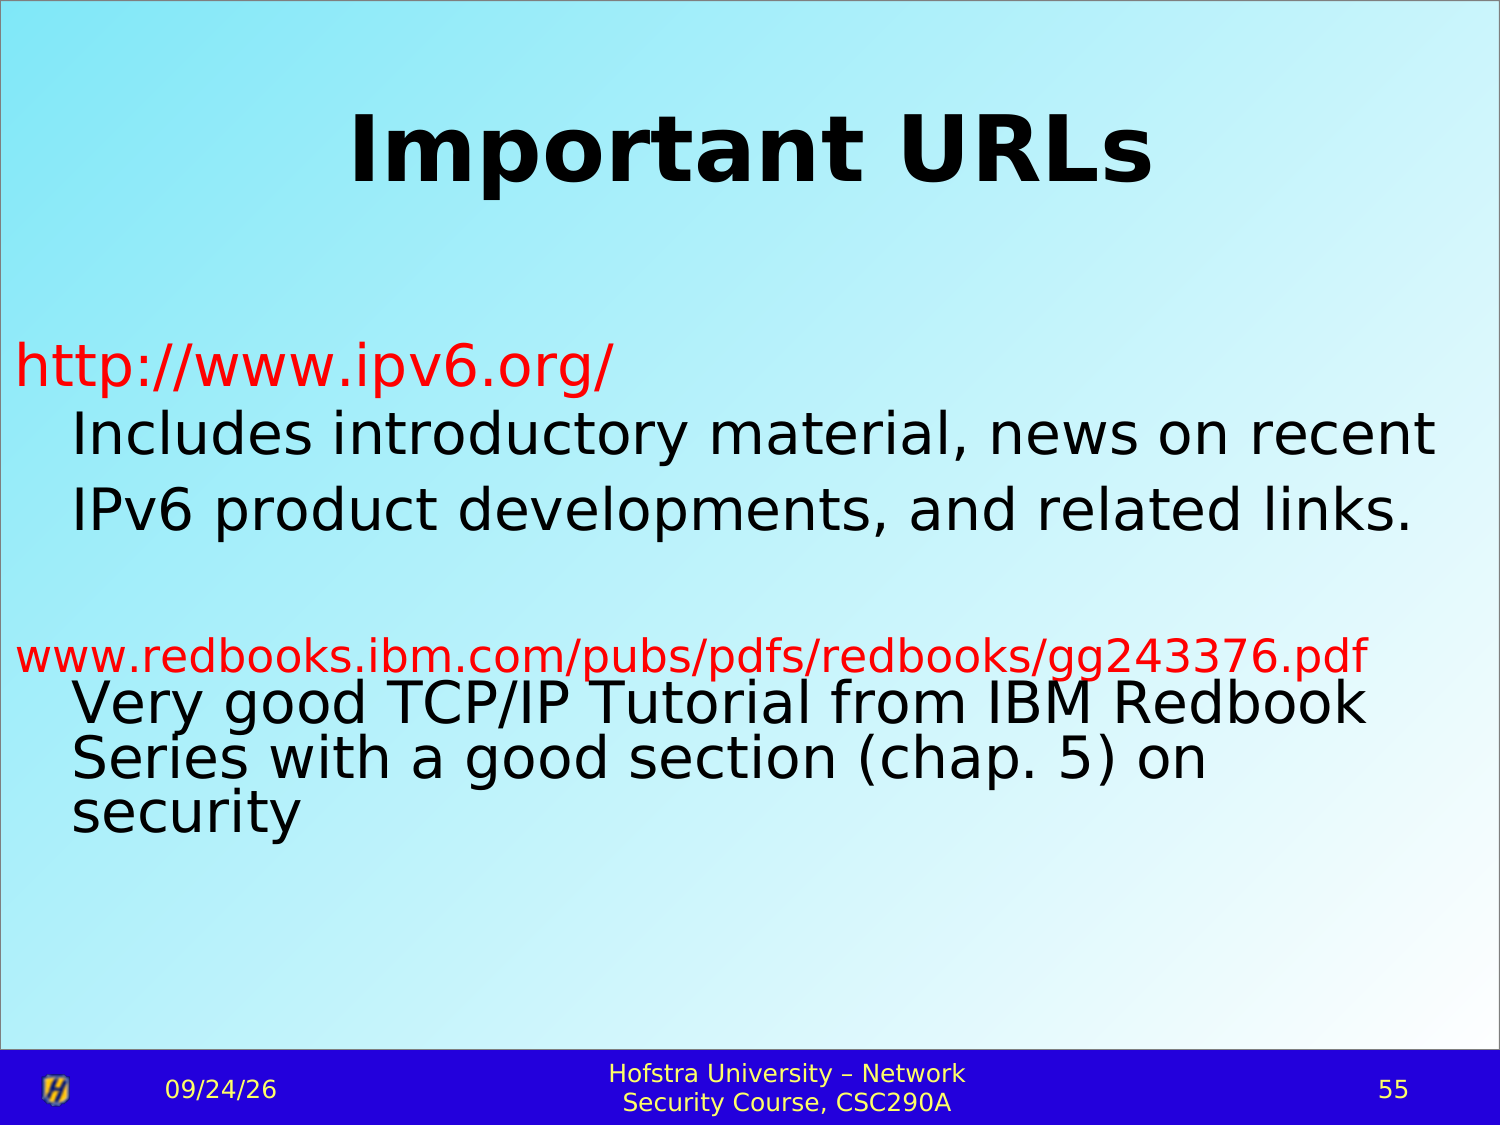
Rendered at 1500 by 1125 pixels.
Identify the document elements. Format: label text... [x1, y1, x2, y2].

title Important URLs [112, 85, 1391, 212]
list http://www.ipv6.org/ Includes introductory material, news on recent IPv6 product developments, and related links. www.redbooks.ibm.com/pubs/pdfs/redbooks/gg243376.pdf Very good TCP/IP Tutorial from IBM Redbook Series with a good section (chap. 5) on security [0, 324, 1463, 1000]
picture [37, 1072, 76, 1110]
